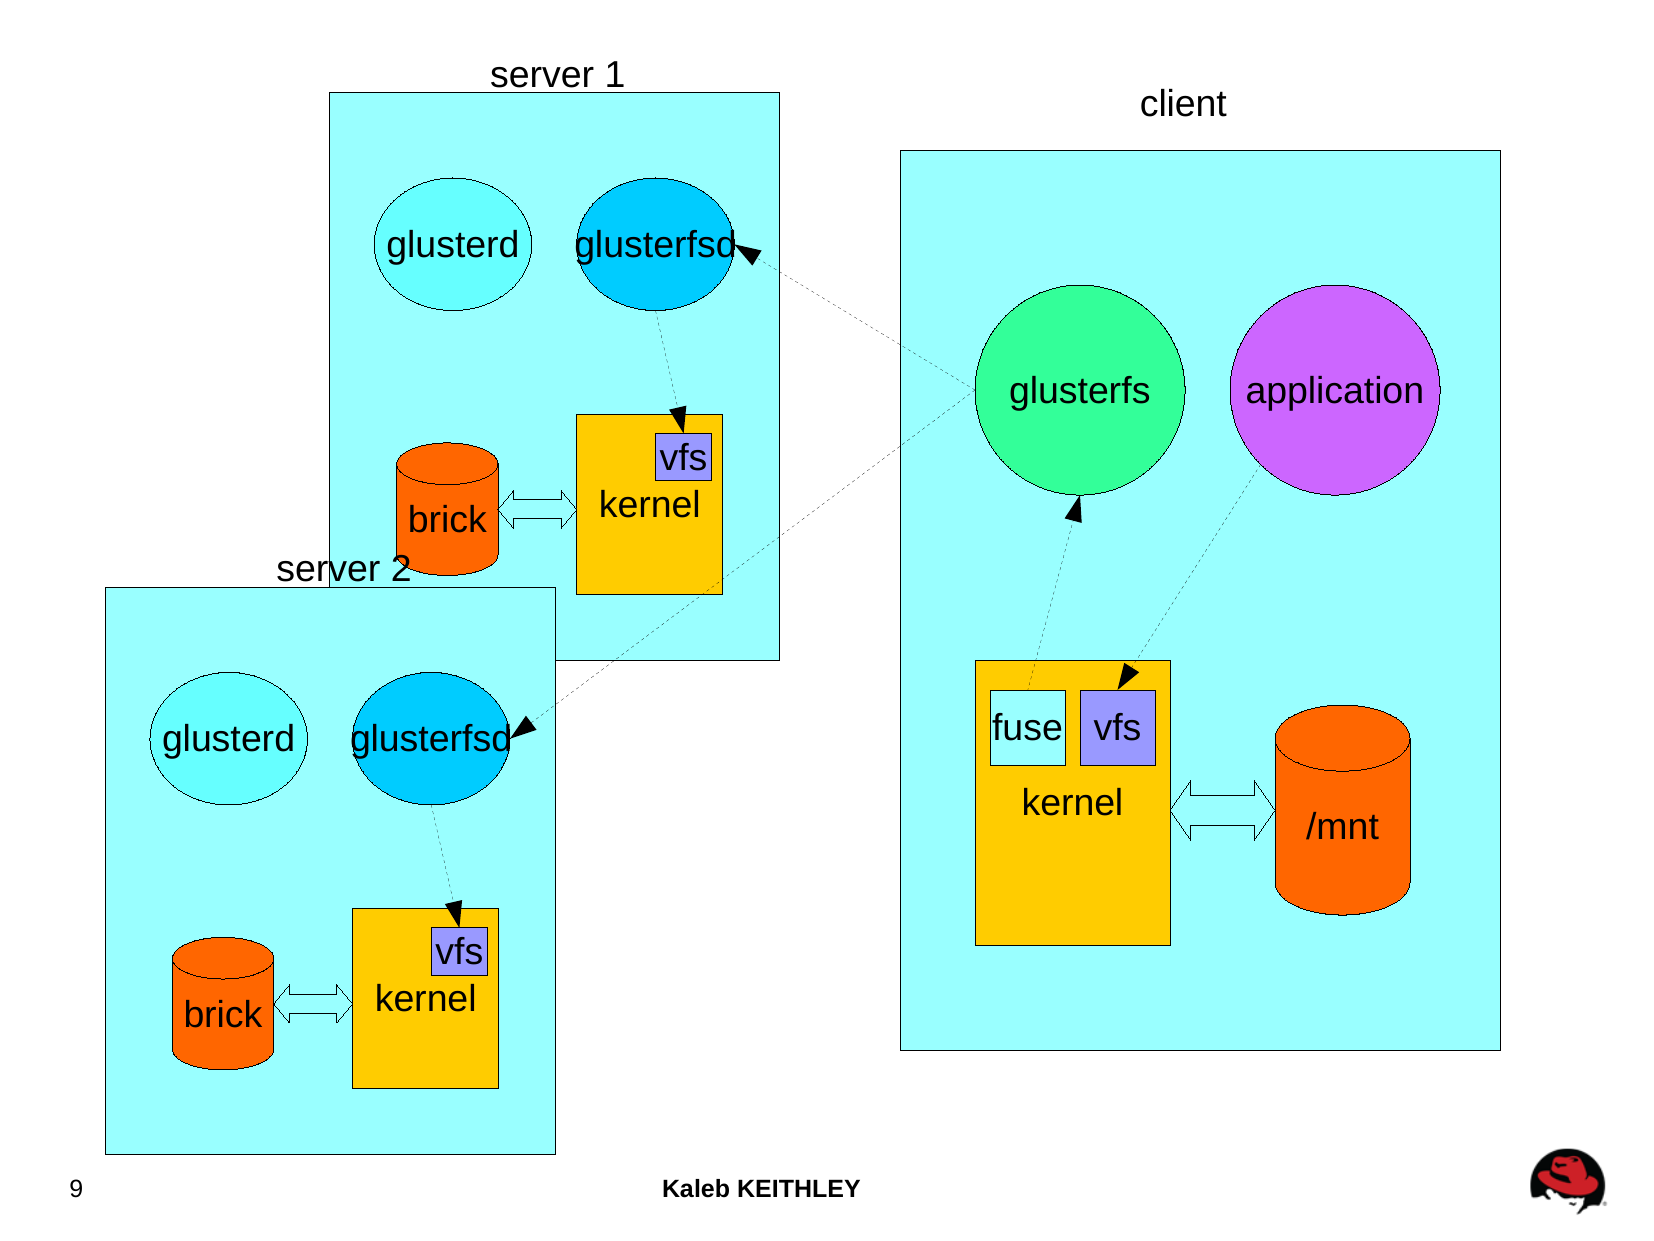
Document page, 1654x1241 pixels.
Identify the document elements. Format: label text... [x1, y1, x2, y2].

text_box /mnt [1275, 705, 1411, 916]
text_box client [1125, 75, 1259, 132]
text_box application [1230, 285, 1441, 496]
picture [1529, 1146, 1613, 1224]
text_box glusterfsd [352, 672, 509, 805]
text_box fuse [990, 690, 1066, 766]
text_box glusterd [374, 177, 532, 311]
text_box kernel [576, 414, 723, 595]
text_box kernel [975, 660, 1171, 946]
text_box brick [396, 442, 499, 574]
text_box brick [172, 937, 274, 1070]
text_box kernel [352, 908, 499, 1089]
text_box vfs [431, 927, 488, 976]
text_box glusterfs [975, 285, 1186, 496]
text_box vfs [655, 433, 712, 481]
text_box vfs [1080, 690, 1156, 766]
text_box server 2 [251, 540, 466, 597]
text_box [900, 150, 1501, 1051]
text_box [105, 92, 780, 1155]
text_box server 1 [475, 45, 646, 106]
text_box glusterd [149, 672, 308, 805]
text_box glusterfsd [576, 177, 733, 311]
